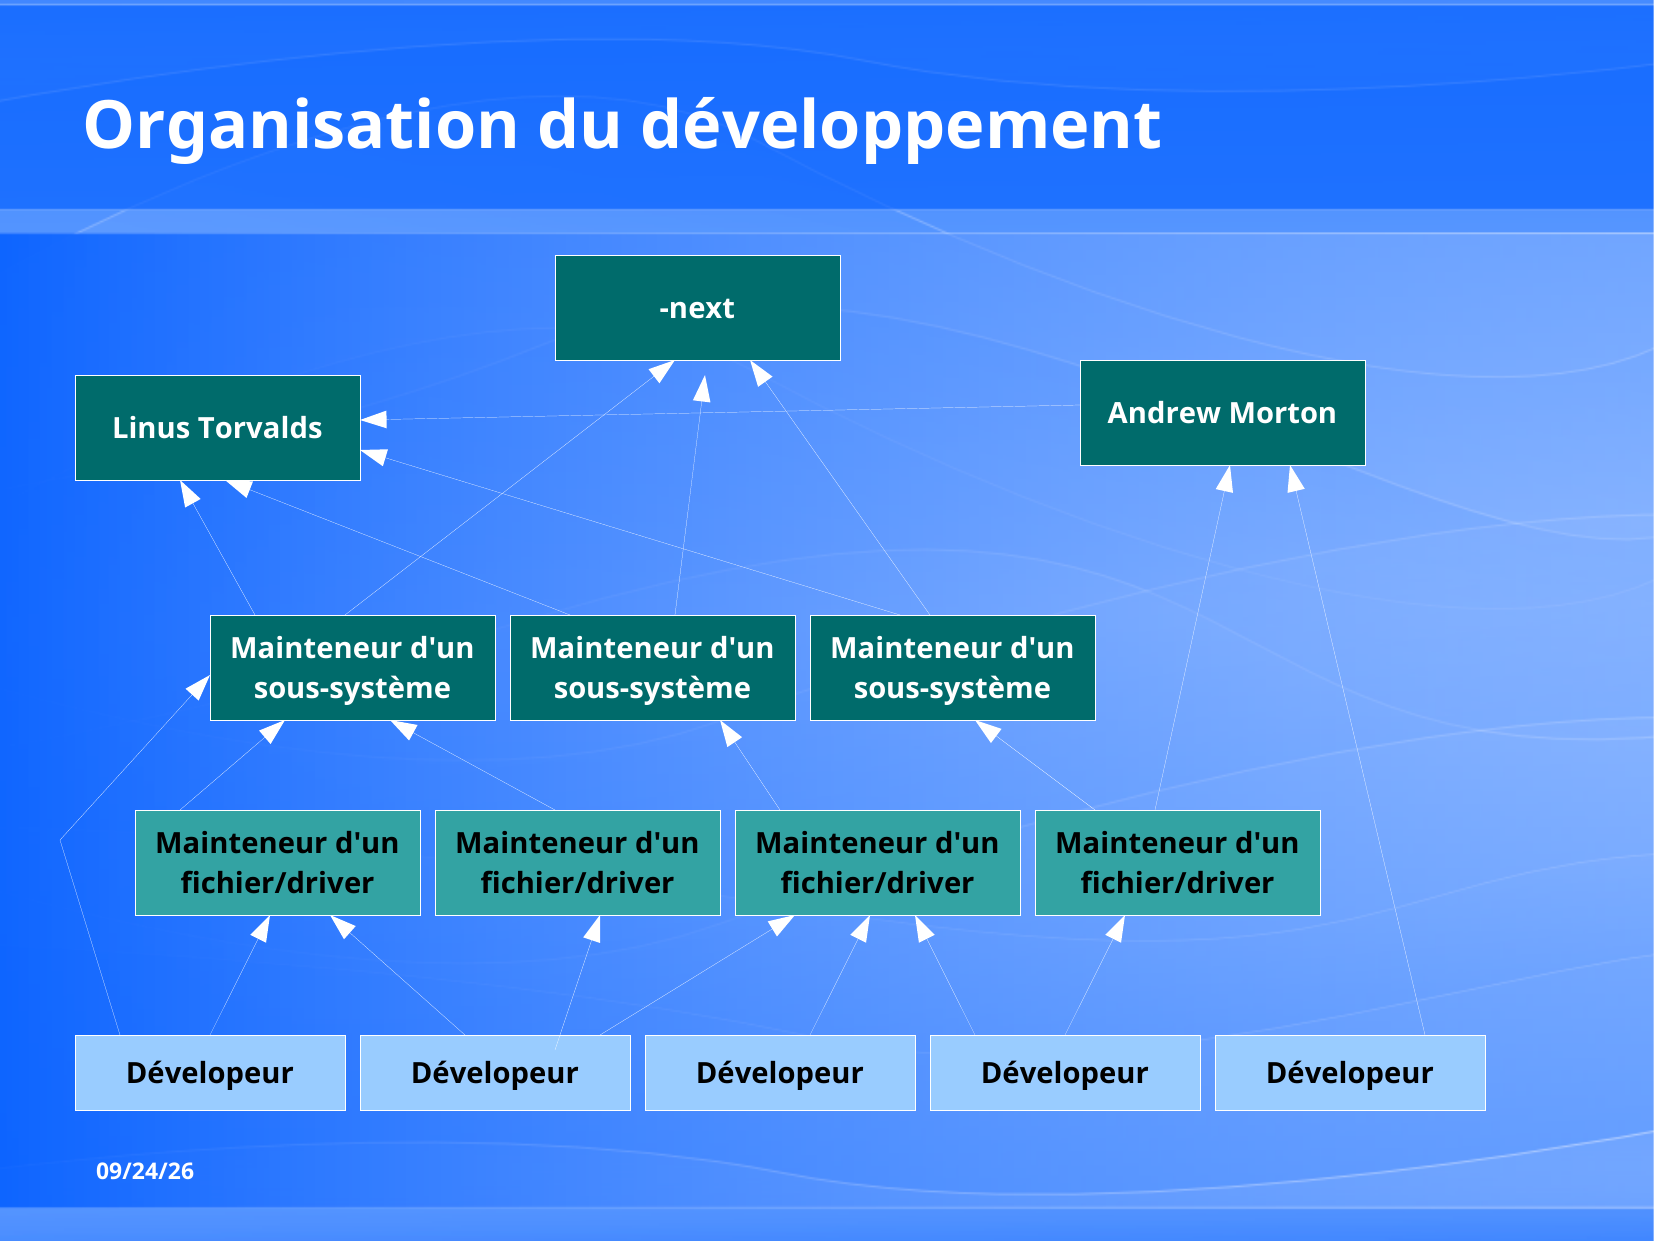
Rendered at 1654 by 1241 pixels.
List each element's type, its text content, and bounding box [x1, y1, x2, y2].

text_box -next [555, 255, 841, 361]
text_box Dévelopeur [360, 1035, 631, 1111]
text_box Mainteneur d'un fichier/driver [735, 810, 1021, 916]
text_box Mainteneur d'un fichier/driver [135, 810, 421, 916]
text_box Mainteneur d'un fichier/driver [1035, 810, 1321, 916]
text_box Mainteneur d'un fichier/driver [435, 810, 721, 916]
text_box Linus Torvalds [75, 375, 361, 481]
text_box Dévelopeur [930, 1035, 1201, 1111]
text_box Andrew Morton [1080, 360, 1366, 466]
text_box Mainteneur d'un sous-système [210, 615, 496, 721]
text_box Mainteneur d'un sous-système [510, 615, 796, 721]
title Organisation du développement [23, 15, 1625, 229]
text_box Dévelopeur [645, 1035, 916, 1111]
text_box Mainteneur d'un sous-système [810, 615, 1096, 721]
text_box Dévelopeur [75, 1035, 346, 1111]
picture [0, 0, 1654, 1241]
text_box Dévelopeur [1215, 1035, 1486, 1111]
